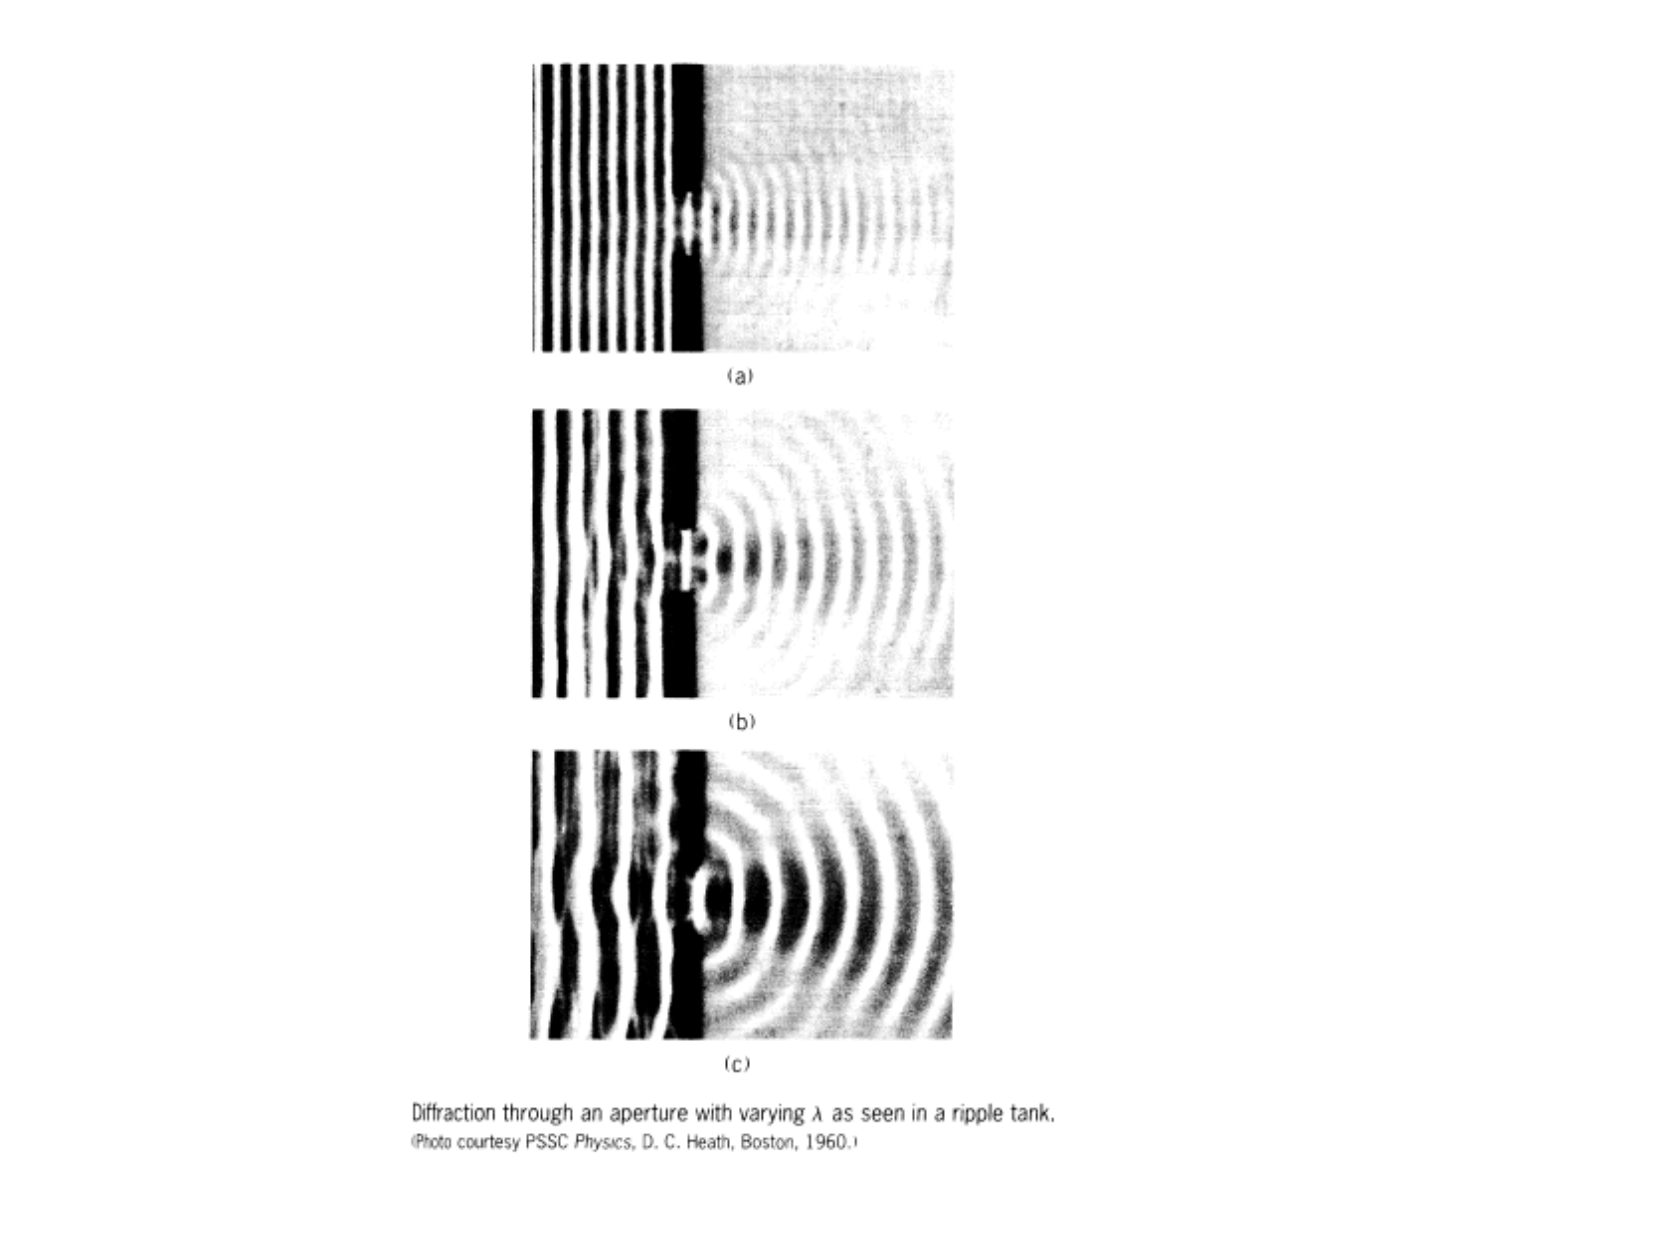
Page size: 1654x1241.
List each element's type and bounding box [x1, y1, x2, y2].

picture [360, 0, 1092, 1201]
